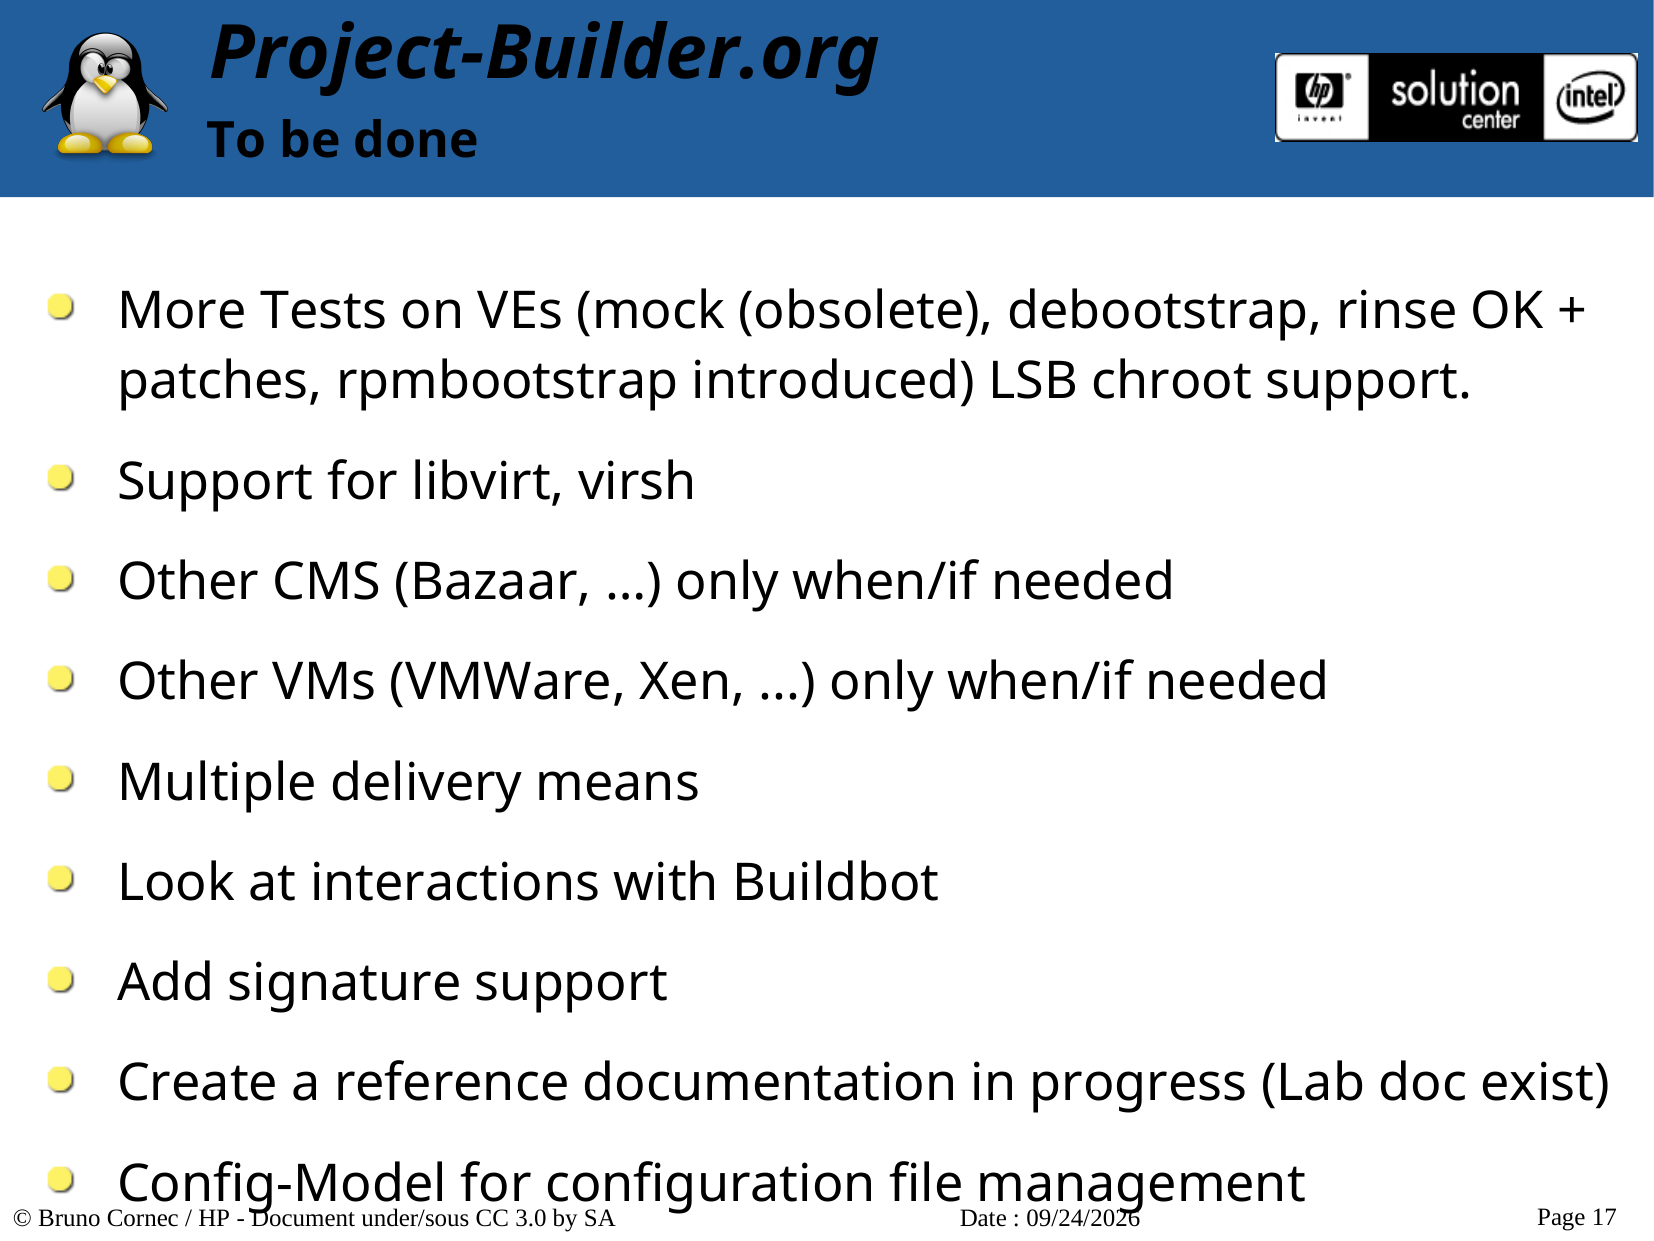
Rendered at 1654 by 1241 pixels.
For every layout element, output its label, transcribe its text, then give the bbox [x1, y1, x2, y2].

title To be done [206, 59, 1121, 221]
list More Tests on VEs (mock (obsolete), debootstrap, rinse OK + patches, rpmbootstrap introduced) LSB chroot support. Support for libvirt, virsh Other CMS (Bazaar, …) only when/if needed Other VMs (VMWare, Xen, ...) only when/if needed Multiple delivery means Look at interactions with Buildbot Add signature support Create a reference documentation in progress (Lab doc exist) Config-Model for configuration file management [34, 272, 1642, 1175]
picture [42, 29, 168, 167]
picture [1275, 53, 1638, 142]
picture [46, 1175, 77, 1196]
